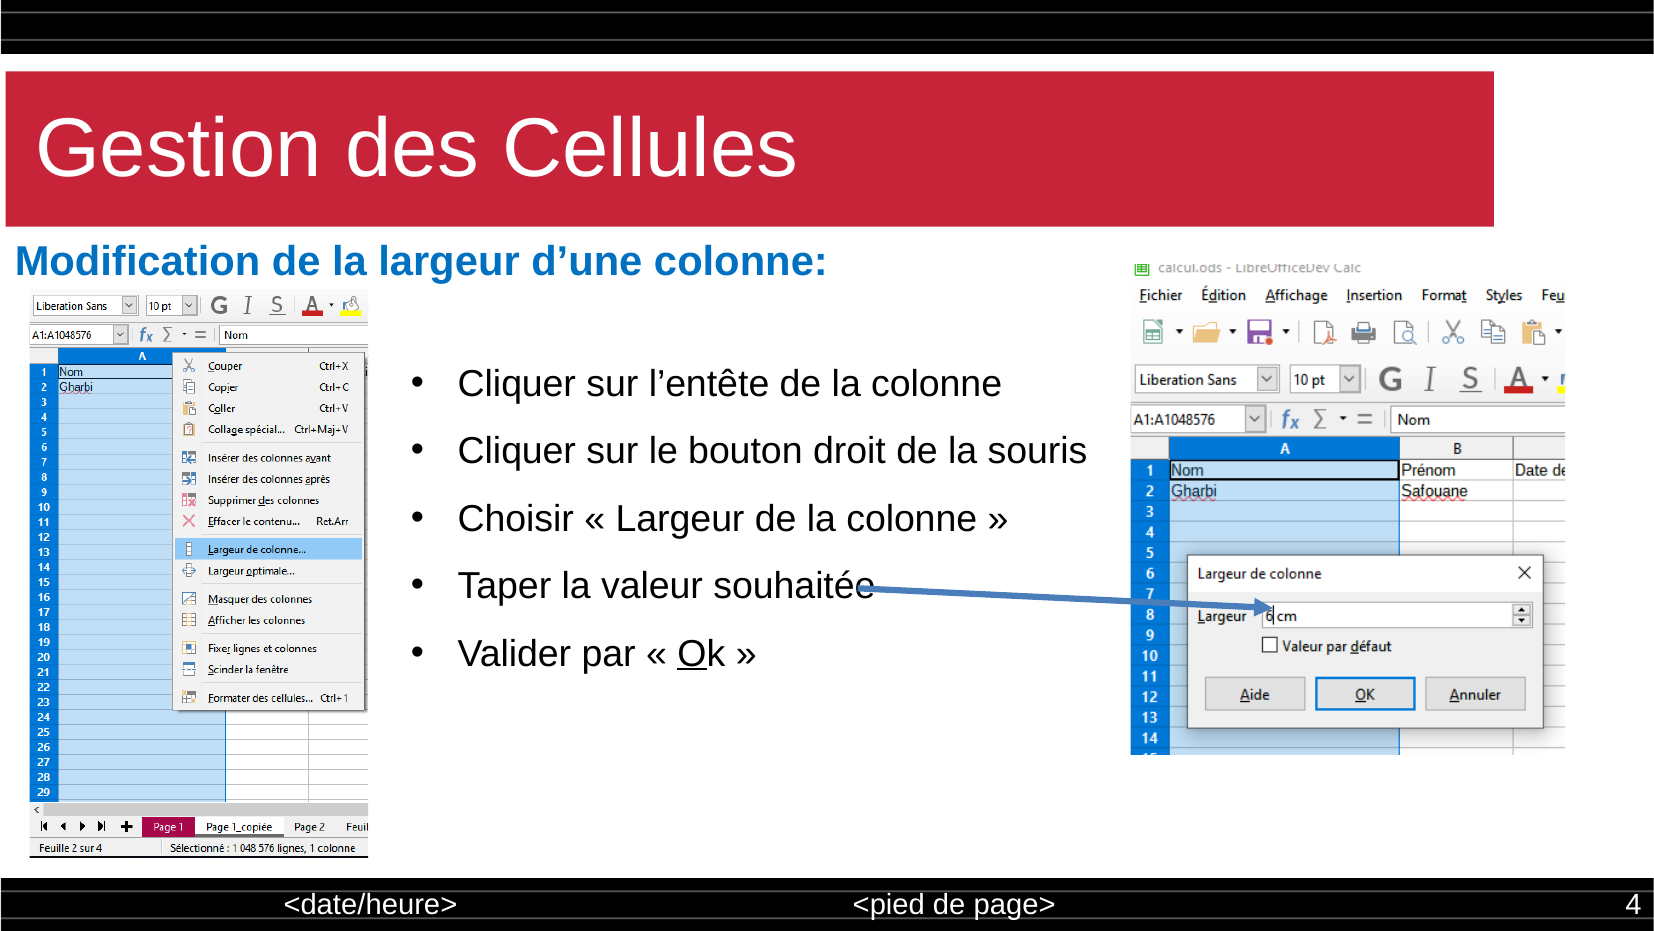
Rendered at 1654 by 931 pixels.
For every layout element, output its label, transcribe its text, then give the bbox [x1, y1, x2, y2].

text_box Cliquer sur l’entête de la colonne Cliquer sur le bouton droit de la souris Choisir « Largeur de la colonne » Taper la valeur souhaitée Valider par « Ok » [396, 328, 1130, 682]
picture [1130, 264, 1566, 755]
picture [29, 289, 369, 858]
picture [0, 0, 1654, 54]
text_box Modification de la largeur d’une colonne: [0, 225, 1400, 291]
picture [0, 878, 1654, 931]
text_box Gestion des Cellules [5, 71, 1494, 227]
